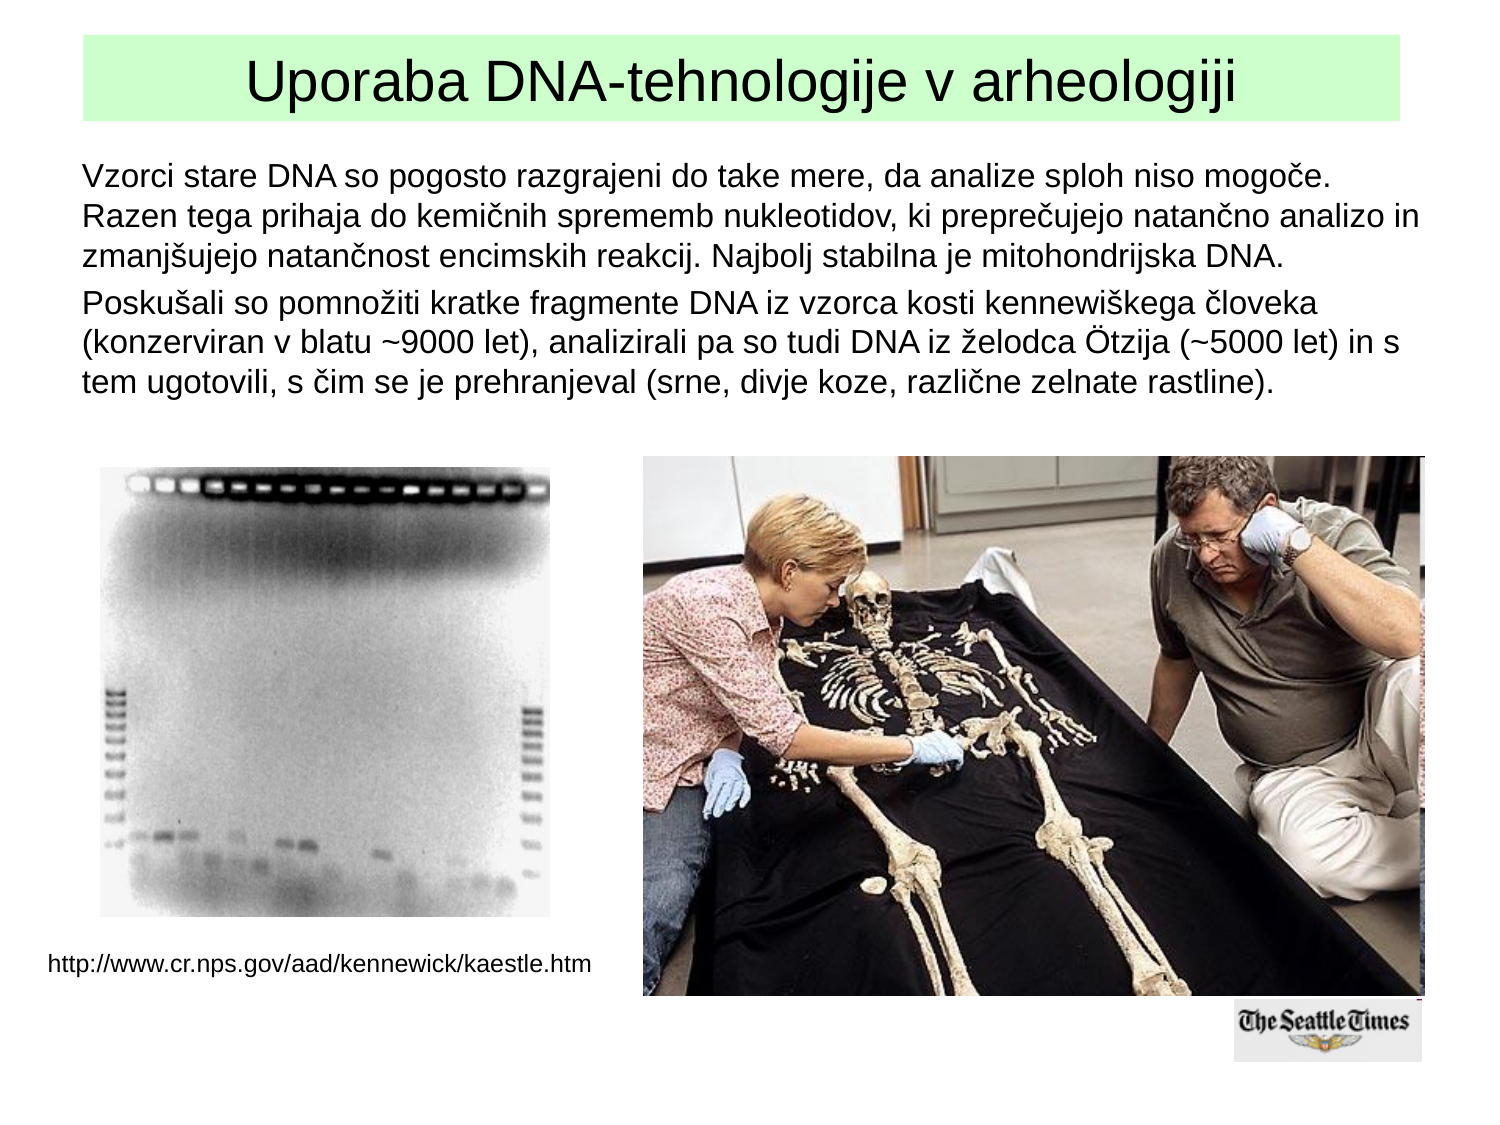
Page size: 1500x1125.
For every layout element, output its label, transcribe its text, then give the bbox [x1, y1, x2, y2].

list Vzorci stare DNA so pogosto razgrajeni do take mere, da analize sploh niso mogoče. Razen tega prihaja do kemičnih sprememb nukleotidov, ki preprečujejo natančno analizo in zmanjšujejo natančnost encimskih reakcij. Najbolj stabilna je mitohondrijska DNA. Poskušali so pomnožiti kratke fragmente DNA iz vzorca kosti kennewiškega človeka (konzerviran v blatu ~9000 let), analizirali pa so tudi DNA iz želodca Ötzija (~5000 let) in s tem ugotovili, s čim se je prehranjeval (srne, divje koze, različne zelnate rastline). [66, 147, 1450, 421]
title Uporaba DNA-tehnologije v arheologiji [83, 34, 1400, 122]
picture [1234, 999, 1422, 1062]
picture [643, 456, 1425, 996]
picture [100, 467, 550, 917]
text_box http://www.cr.nps.gov/aad/kennewick/kaestle.htm [32, 940, 608, 986]
